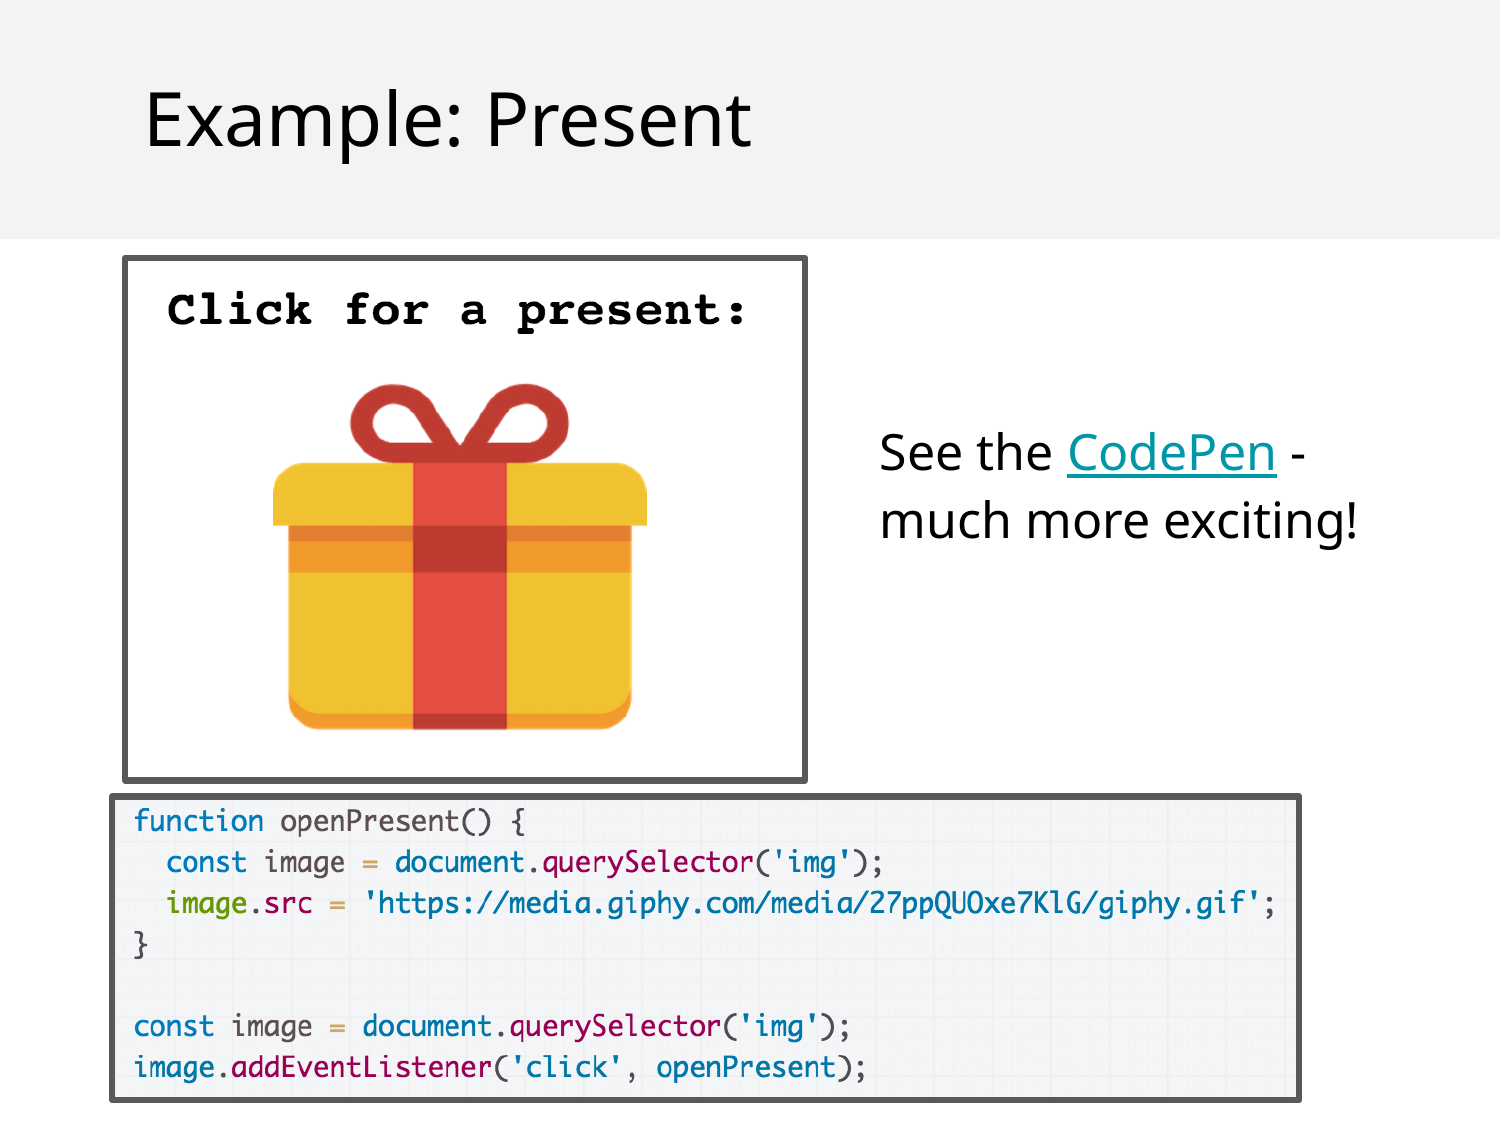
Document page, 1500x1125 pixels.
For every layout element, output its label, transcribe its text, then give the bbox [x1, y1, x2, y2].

title Example: Present [128, 56, 1372, 183]
picture [115, 799, 1297, 1098]
picture [128, 260, 802, 778]
text_box See the CodePen - much more exciting! [864, 405, 1405, 660]
